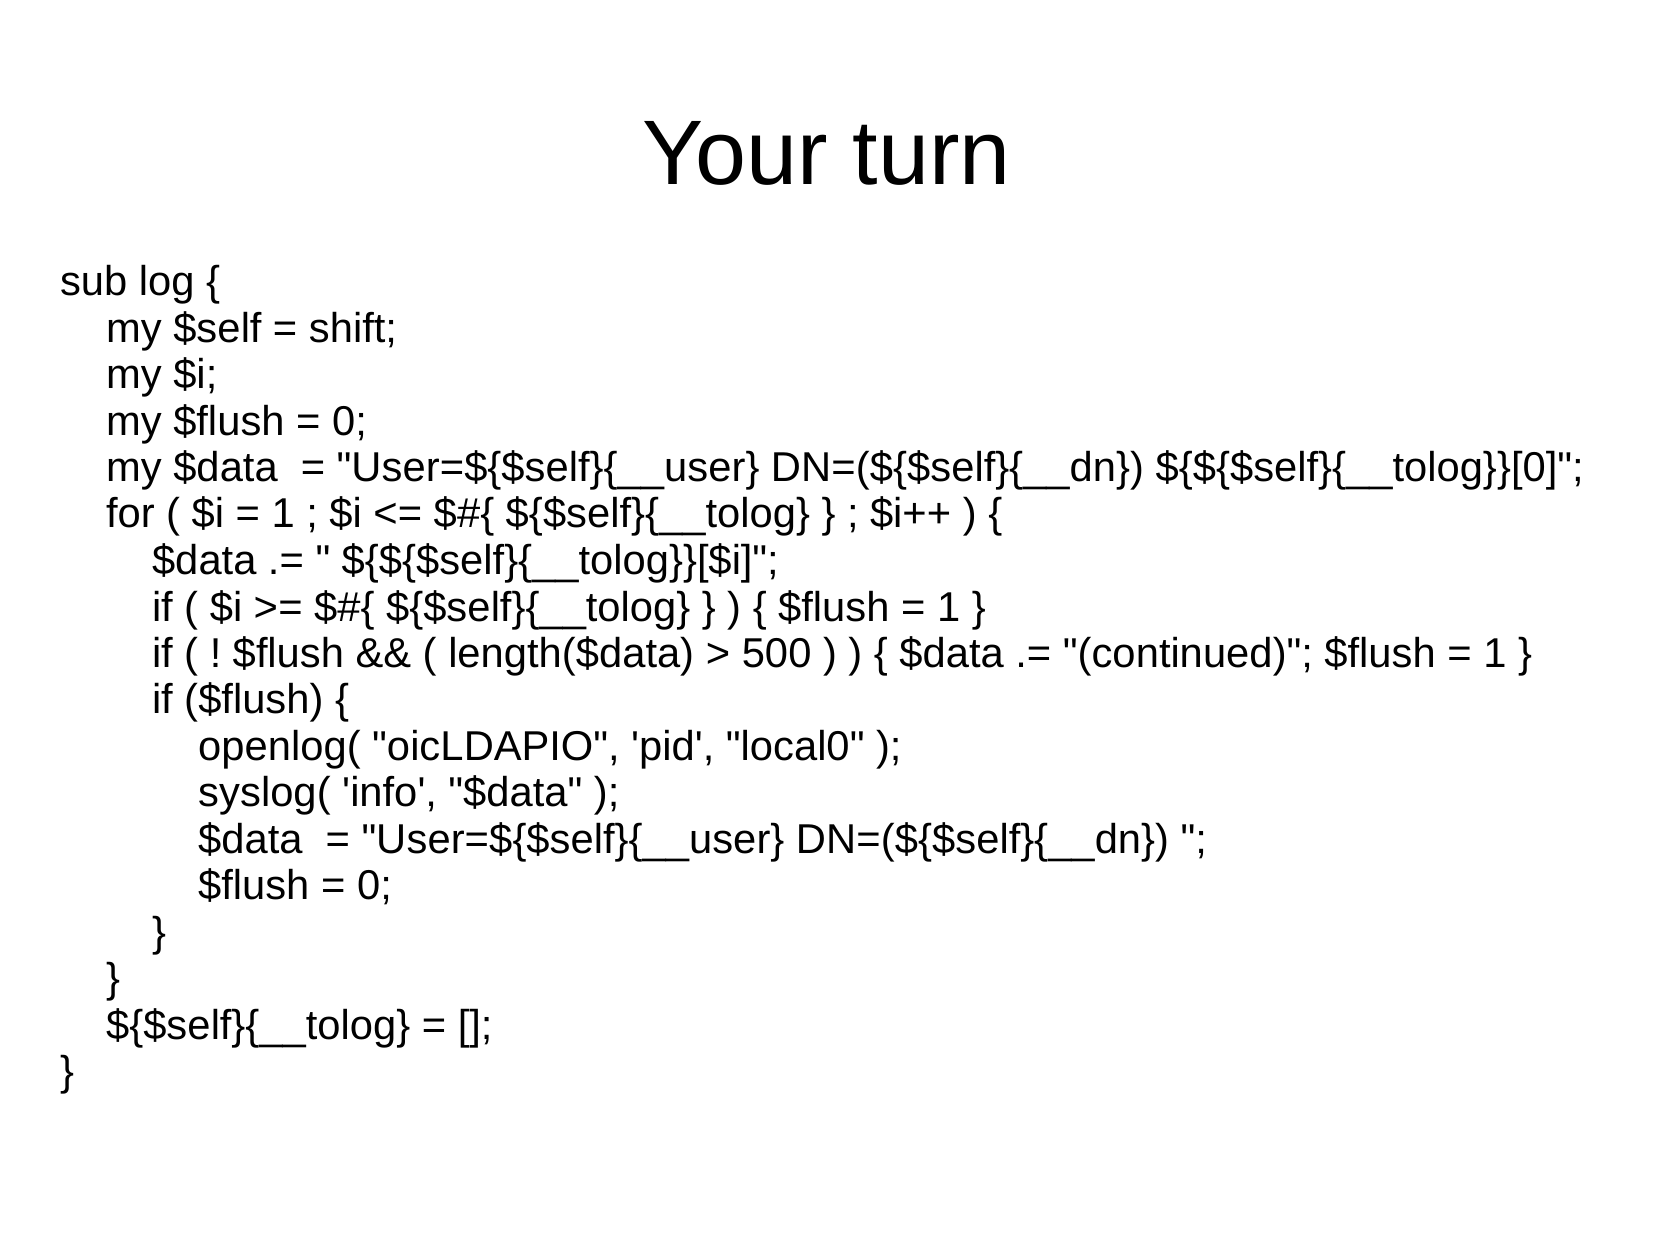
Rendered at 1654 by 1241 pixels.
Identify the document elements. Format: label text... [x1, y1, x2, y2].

title Your turn [82, 56, 1571, 250]
subtitle sub log { my $self = shift; my $i; my $flush = 0; my $data = "User=${$self}{__user} DN=(${$self}{__dn}) ${${$self}{__tolog}}[0]"; for ( $i = 1 ; $i <= $#{ ${$self}{__tolog} } ; $i++ ) { $data .= " ${${$self}{__tolog}}[$i]"; if ( $i >= $#{ ${$self}{__tolog} } ) { $flush = 1 } if ( ! $flush && ( length($data) > 500 ) ) { $data .= "(continued)"; $flush = 1 } if ($flush) { openlog( "oicLDAPIO", 'pid', "local0" ); syslog( 'info', "$data" ); $data = "User=${$self}{__user} DN=(${$self}{__dn}) "; $flush = 0; } } ${$self}{__tolog} = []; } [60, 257, 1603, 1141]
